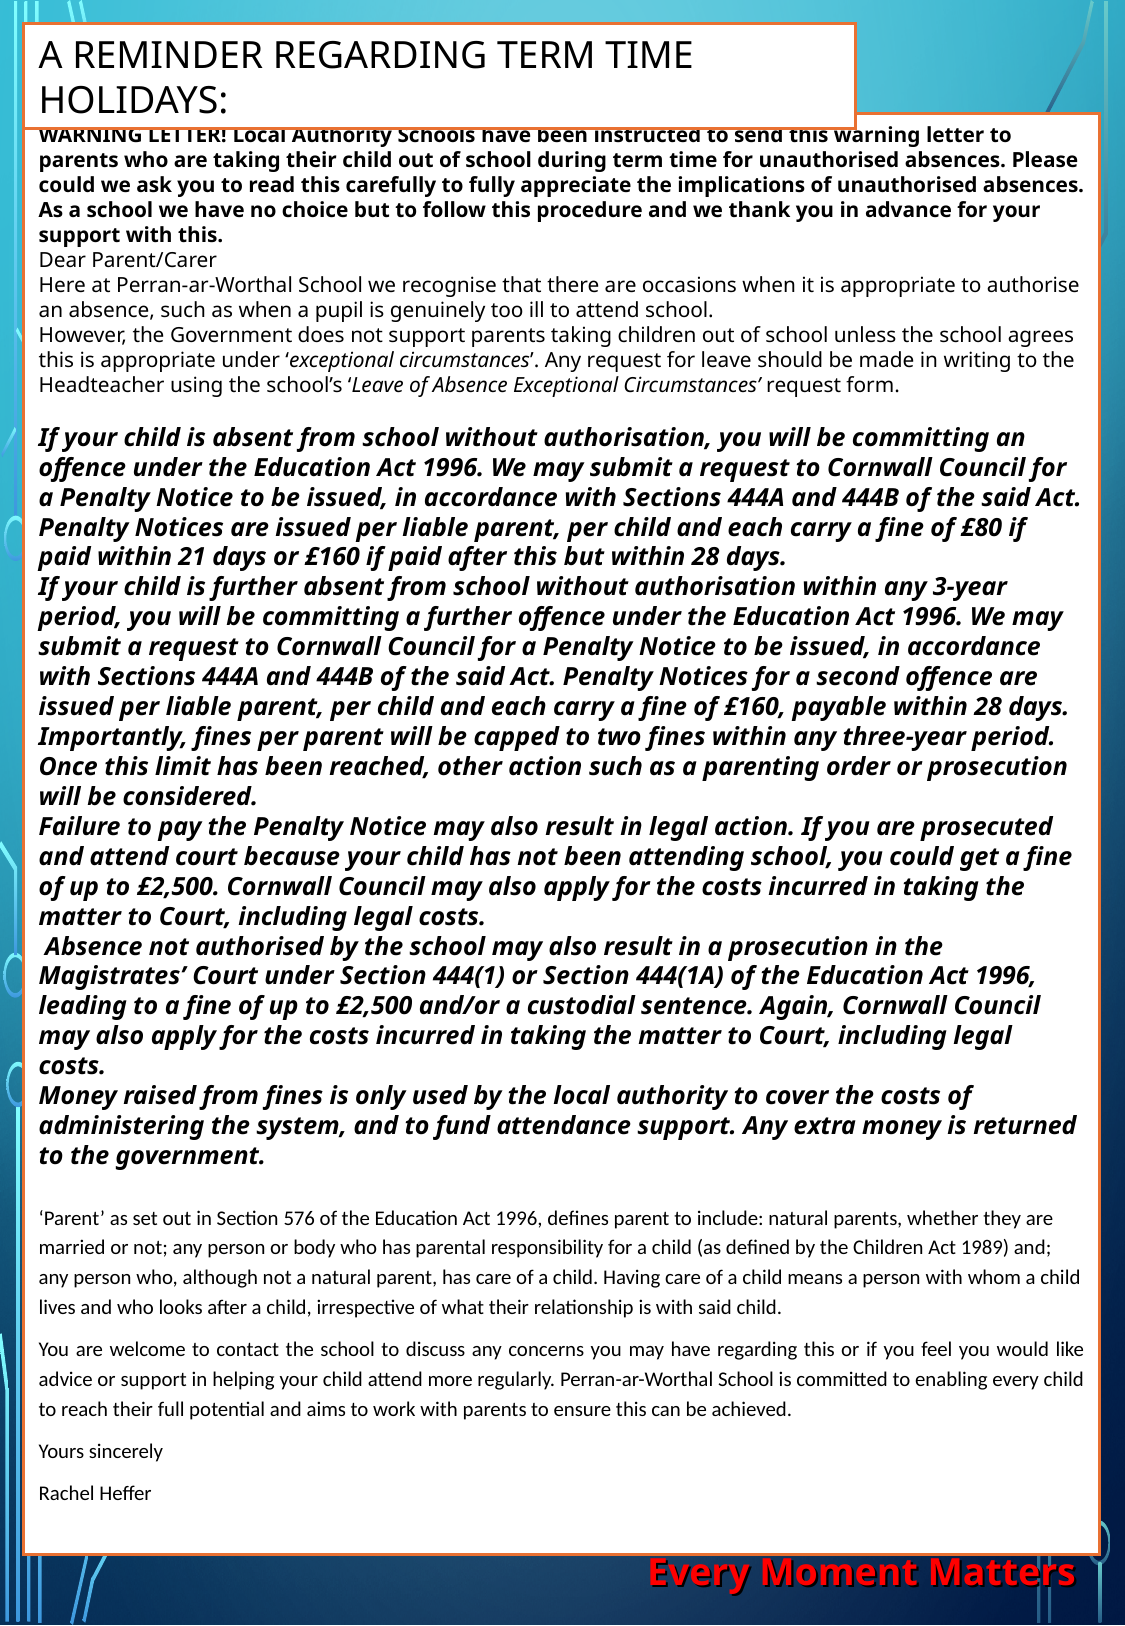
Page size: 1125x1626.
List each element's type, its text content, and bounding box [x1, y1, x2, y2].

text_box WARNING LETTER! Local Authority Schools have been instructed to send this warning letter to parents who are taking their child out of school during term time for unauthorised absences. Please could we ask you to read this carefully to fully appreciate the implications of unauthorised absences. As a school we have no choice but to follow this procedure and we thank you in advance for your support with this. Dear Parent/Carer Here at Perran-ar-Worthal School we recognise that there are occasions when it is appropriate to authorise an absence, such as when a pupil is genuinely too ill to attend school. However, the Government does not support parents taking children out of school unless the school agrees this is appropriate under ‘exceptional circumstances’. Any request for leave should be made in writing to the Headteacher using the school’s ‘Leave of Absence Exceptional Circumstances’ request form. If your child is absent from school without authorisation, you will be committing an offence under the Education Act 1996. We may submit a request to Cornwall Council for a Penalty Notice to be issued, in accordance with Sections 444A and 444B of the said Act. Penalty Notices are issued per liable parent, per child and each carry a fine of £80 if paid within 21 days or £160 if paid after this but within 28 days. If your child is further absent from school without authorisation within any 3-year period, you will be committing a further offence under the Education Act 1996. We may submit a request to Cornwall Council for a Penalty Notice to be issued, in accordance with Sections 444A and 444B of the said Act. Penalty Notices for a second offence are issued per liable parent, per child and each carry a fine of £160, payable within 28 days. Importantly, fines per parent will be capped to two fines within any three-year period. Once this limit has been reached, other action such as a parenting order or prosecution will be considered. Failure to pay the Penalty Notice may also result in legal action. If you are prosecuted and attend court because your child has not been attending school, you could get a fine of up to £2,500. Cornwall Council may also apply for the costs incurred in taking the matter to Court, including legal costs. Absence not authorised by the school may also result in a prosecution in the Magistrates’ Court under Section 444(1) or Section 444(1A) of the Education Act 1996, leading to a fine of up to £2,500 and/or a custodial sentence. Again, Cornwall Council may also apply for the costs incurred in taking the matter to Court, including legal costs. Money raised from fines is only used by the local authority to cover the costs of administering the system, and to fund attendance support. Any extra money is returned to the government. ‘Parent’ as set out in Section 576 of the Education Act 1996, defines parent to include: natural parents, whether they are married or not; any person or body who has parental responsibility for a child (as defined by the Children Act 1989) and; any person who, although not a natural parent, has care of a child. Having care of a child means a person with whom a child lives and who looks after a child, irrespective of what their relationship is with said child. You are welcome to contact the school to discuss any concerns you may have regarding this or if you feel you would like advice or support in helping your child attend more regularly. Perran-ar-Worthal School is committed to enabling every child to reach their full potential and aims to work with parents to ensure this can be achieved. Yours sincerely Rachel Heffer [23, 113, 1100, 1513]
text_box Every Moment Matters [632, 1556, 1091, 1601]
text_box A REMINDER REGARDING TERM TIME HOLIDAYS: [23, 23, 856, 85]
